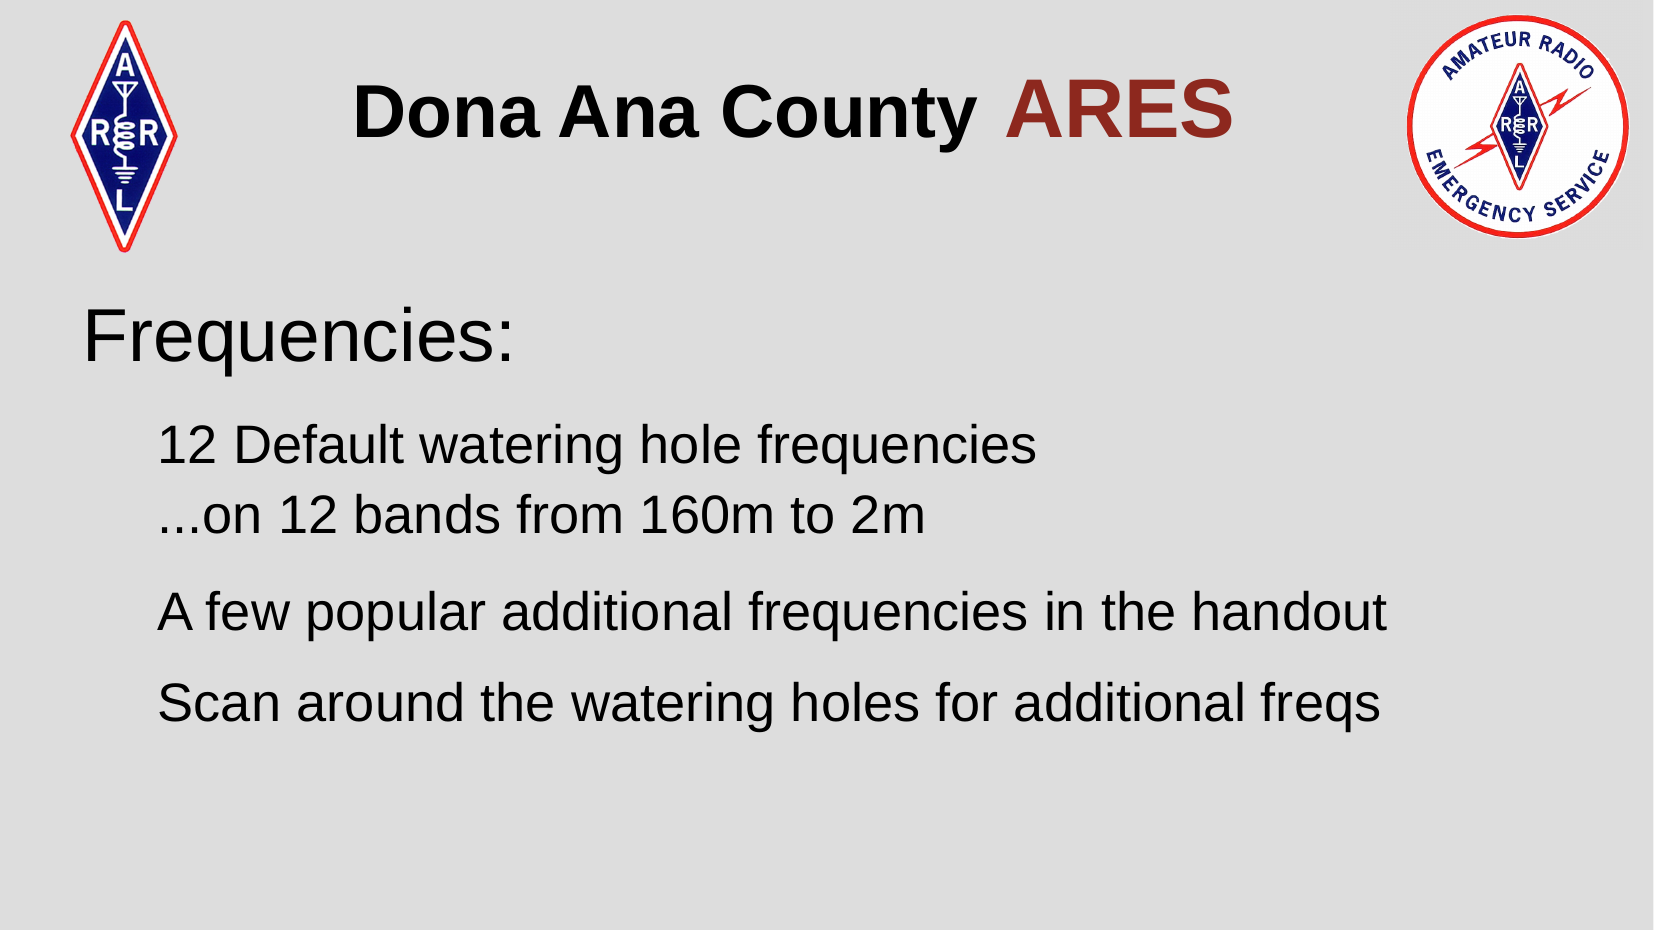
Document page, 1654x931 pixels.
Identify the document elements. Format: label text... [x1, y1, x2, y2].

picture [38, 9, 209, 265]
subtitle Frequencies: 12 Default watering hole frequencies ...on 12 bands from 160m to 2m A few popular additional frequencies in the handout Scan around the watering holes for additional freqs [82, 281, 1598, 917]
title Dona Ana County ARES [209, 21, 1390, 190]
picture [1390, 0, 1643, 250]
